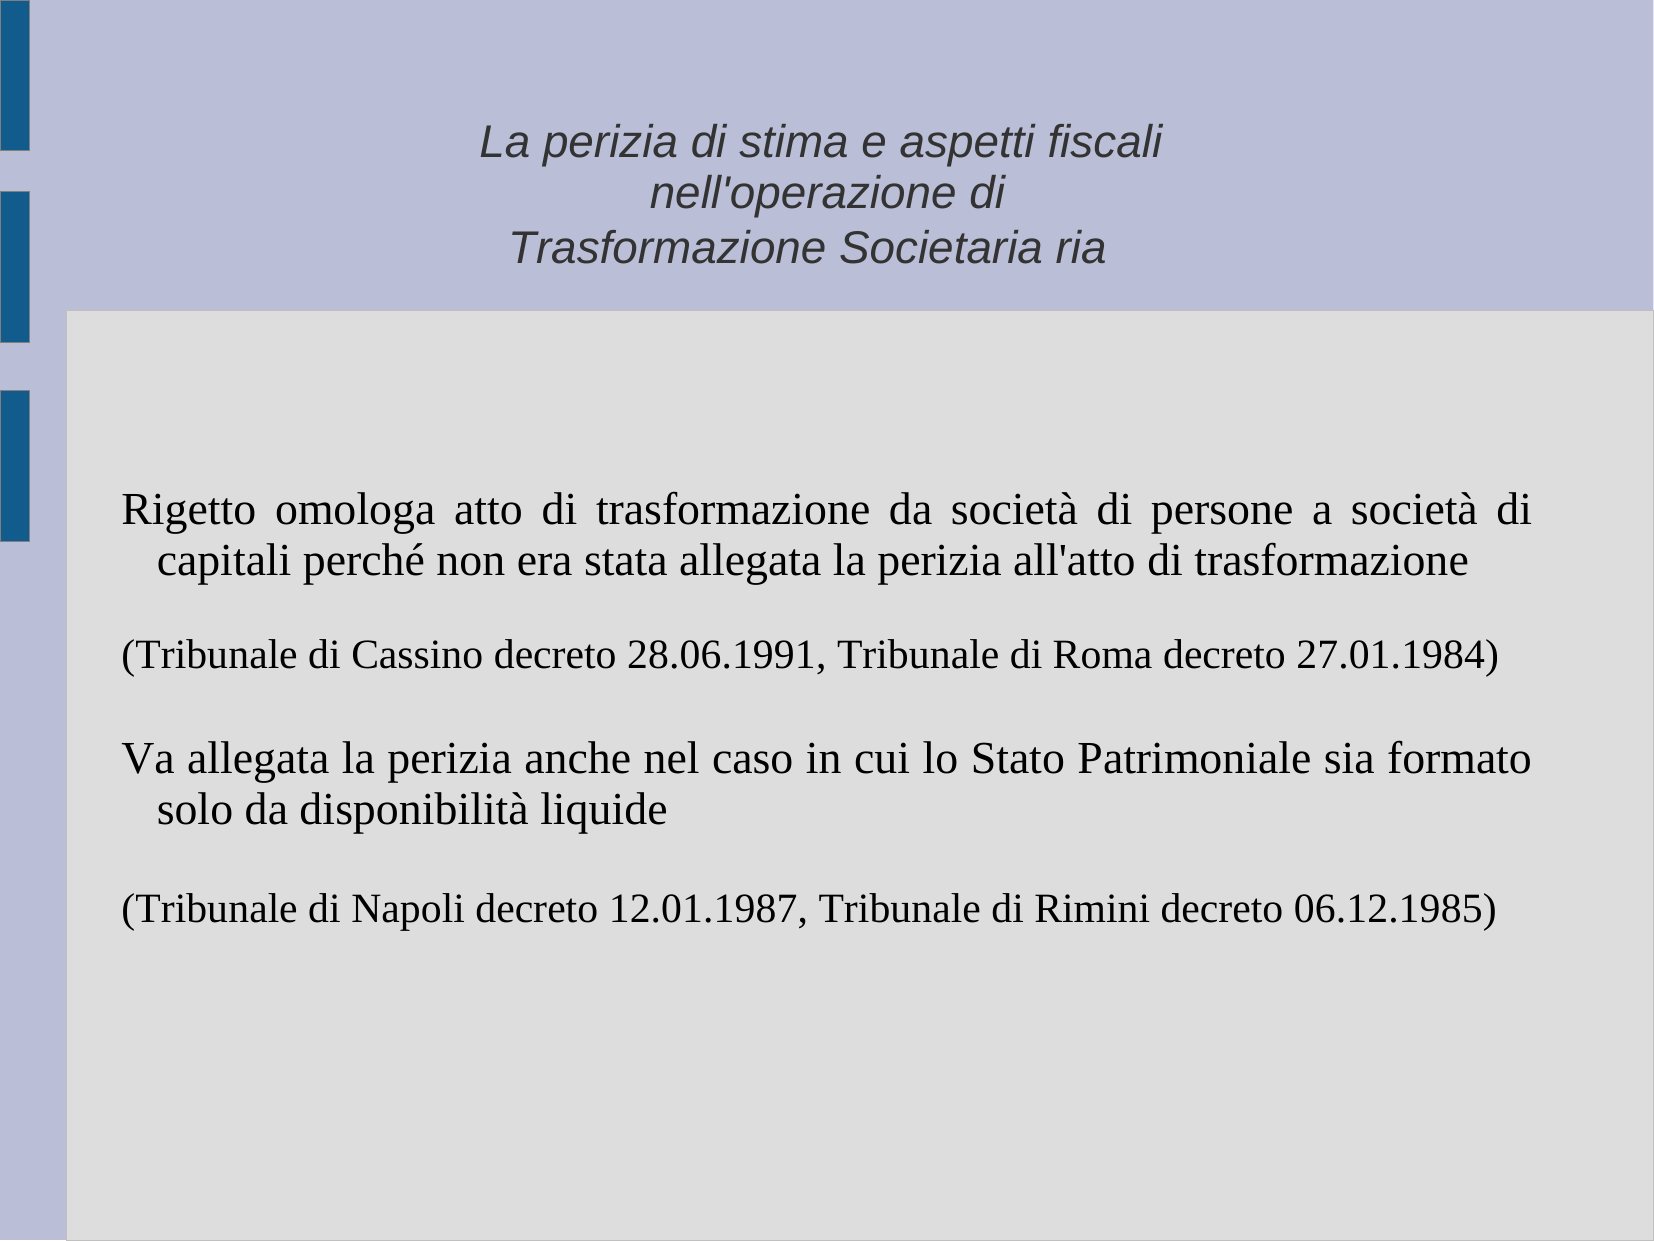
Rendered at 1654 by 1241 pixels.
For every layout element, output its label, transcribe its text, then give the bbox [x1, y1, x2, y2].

subtitle Rigetto omologa atto di trasformazione da società di persone a società di capitali perché non era stata allegata la perizia all'atto di trasformazione (Tribunale di Cassino decreto 28.06.1991, Tribunale di Roma decreto 27.01.1984) Va allegata la perizia anche nel caso in cui lo Stato Patrimoniale sia formato solo da disponibilità liquide (Tribunale di Napoli decreto 12.01.1987, Tribunale di Rimini decreto 06.12.1985) [121, 344, 1534, 1127]
title La perizia di stima e aspetti fiscali nell'operazione di Trasformazione Societaria ria [121, 91, 1534, 299]
